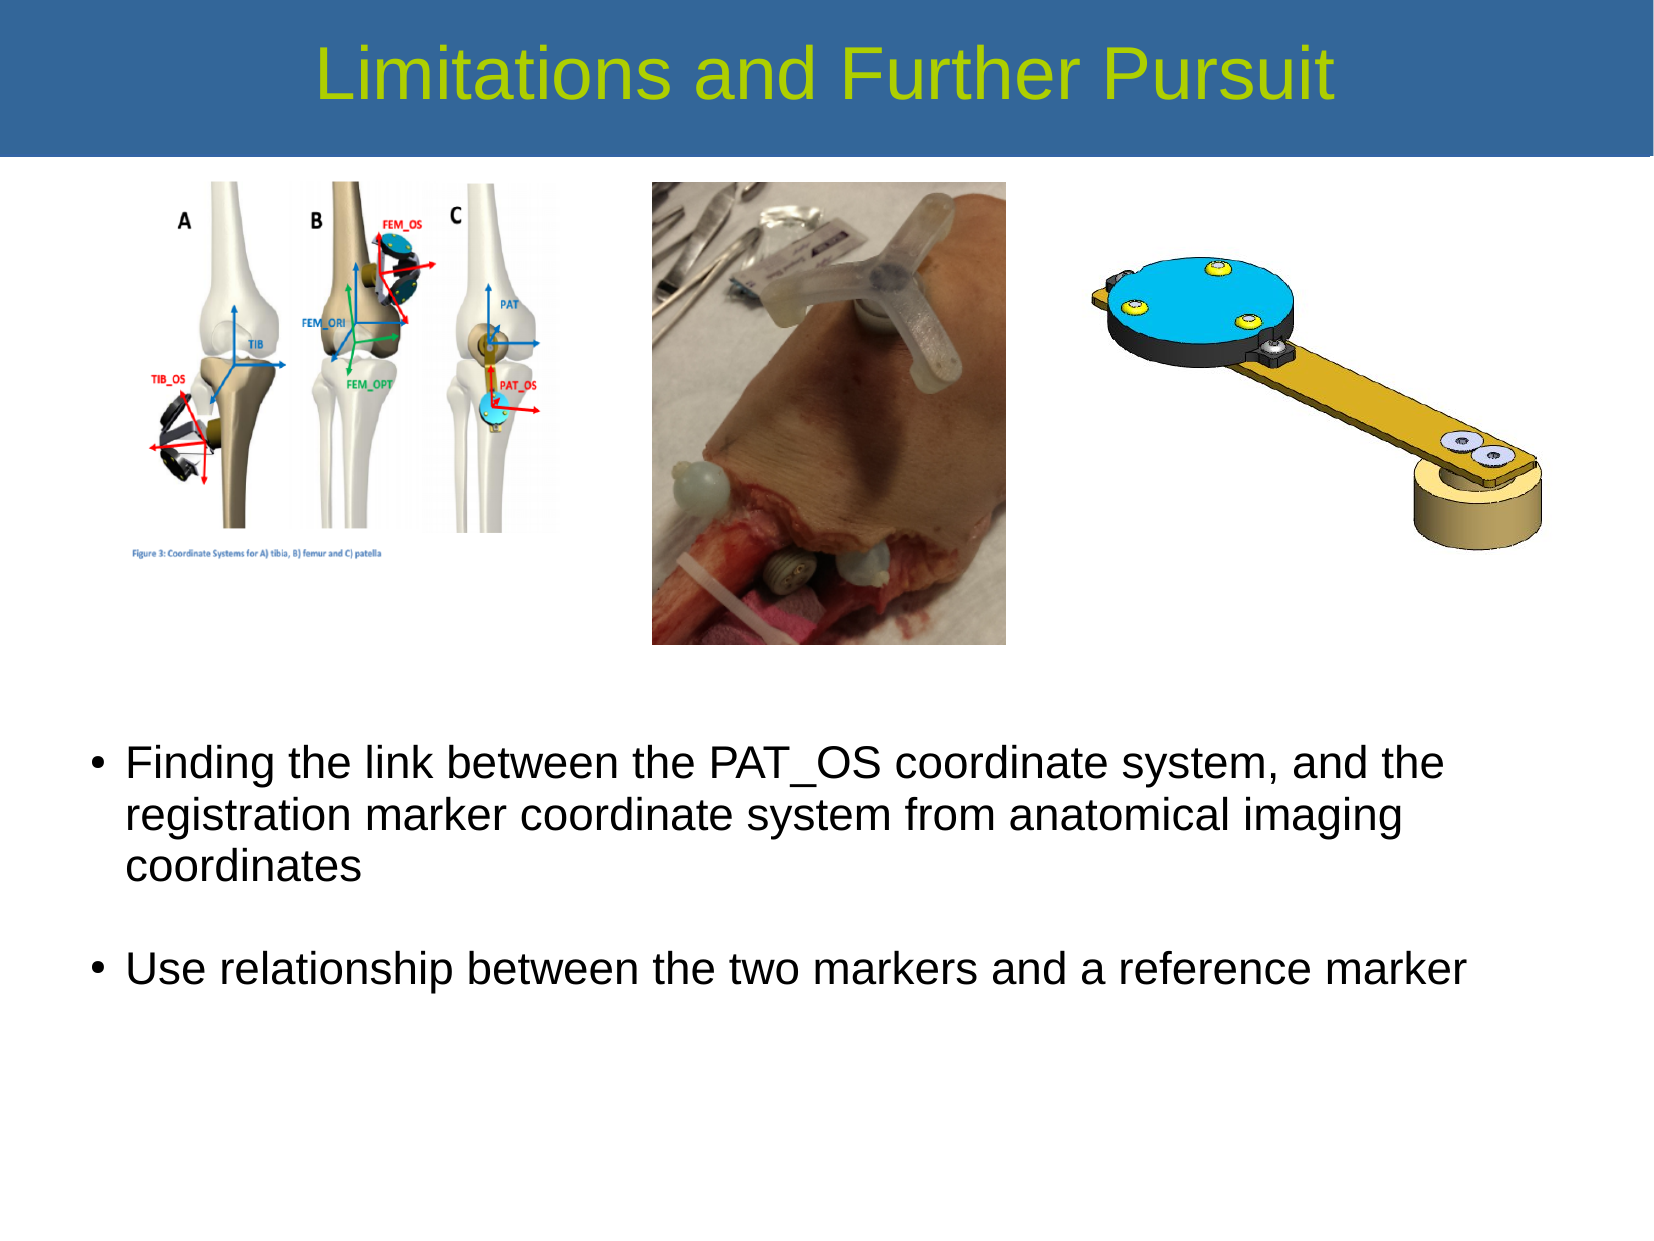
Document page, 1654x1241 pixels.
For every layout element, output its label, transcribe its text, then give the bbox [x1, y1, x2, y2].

picture [1065, 239, 1561, 556]
text_box Limitations and Further Pursuit [0, 24, 1651, 123]
picture [75, 157, 631, 601]
text_box Finding the link between the PAT_OS coordinate system, and the registration marker coordinate system from anatomical imaging coordinates Use relationship between the two markers and a reference marker [75, 730, 1591, 1036]
picture [652, 182, 1006, 646]
text_box [0, 0, 1654, 156]
